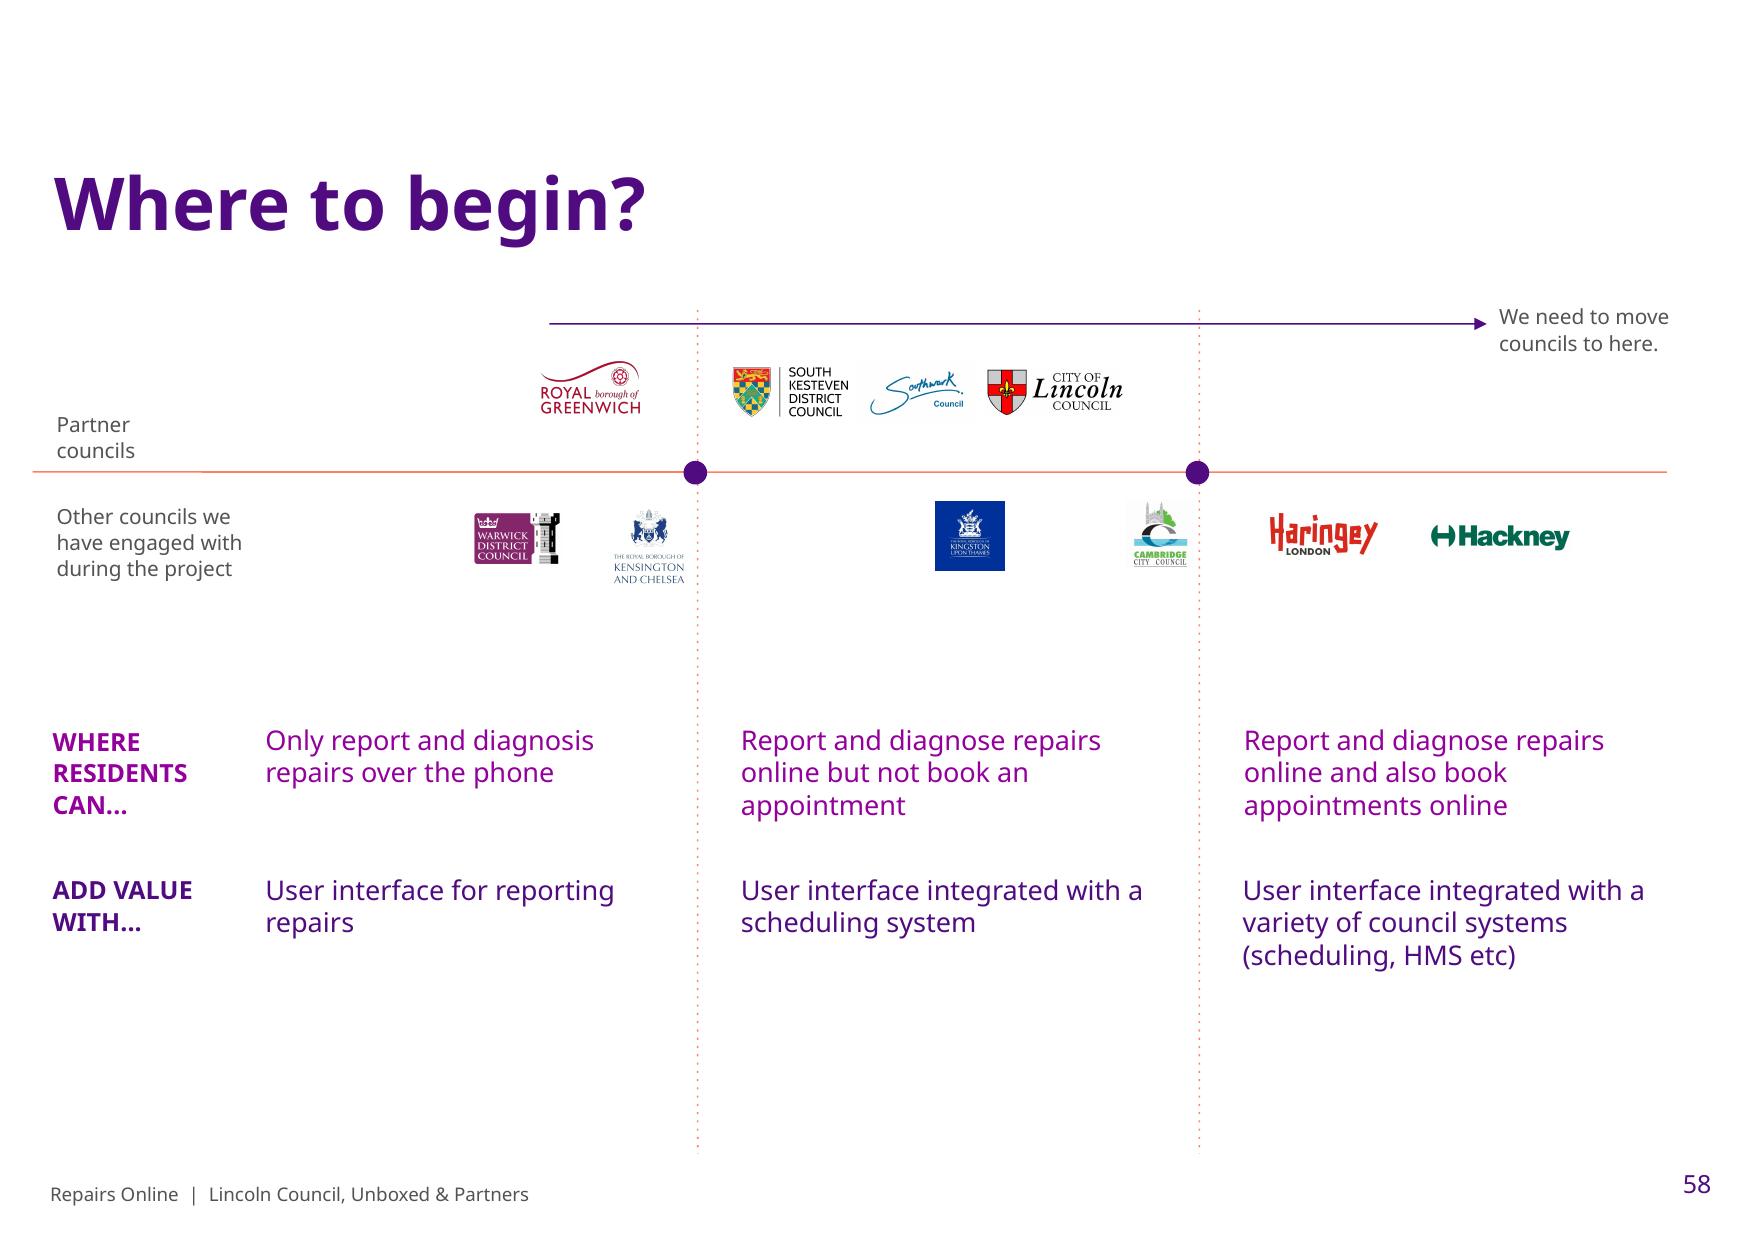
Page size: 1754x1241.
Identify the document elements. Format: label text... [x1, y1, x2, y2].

text_box WHERE RESIDENTS CAN... [33, 705, 237, 808]
title Where to begin? [35, 94, 1681, 235]
text_box User interface integrated with a variety of council systems (scheduling, HMS etc) [1223, 854, 1699, 1003]
text_box Report and diagnose repairs online and also book appointments online [1225, 703, 1657, 832]
picture [1125, 499, 1195, 569]
picture [538, 361, 640, 414]
picture [614, 509, 684, 586]
text_box We need to move councils to here. [1480, 283, 1710, 370]
text_box ADD VALUE WITH... [33, 854, 246, 941]
picture [935, 501, 1005, 571]
text_box Partner councils [37, 391, 232, 471]
text_box User interface integrated with a scheduling system [721, 854, 1177, 956]
text_box [1185, 460, 1210, 485]
picture [1428, 522, 1573, 552]
text_box User interface for reporting repairs [246, 854, 665, 956]
picture [1270, 513, 1378, 555]
picture [858, 361, 975, 425]
text_box Report and diagnose repairs online but not book an appointment [721, 703, 1141, 806]
text_box Partner councils [37, 473, 232, 478]
text_box [683, 460, 708, 485]
picture [731, 367, 848, 417]
picture [986, 369, 1124, 416]
text_box Other councils we have engaged with during the project [37, 483, 267, 570]
slide_number <number> [1625, 1138, 1731, 1234]
picture [470, 512, 564, 565]
text_box Only report and diagnosis repairs over the phone [246, 703, 665, 832]
